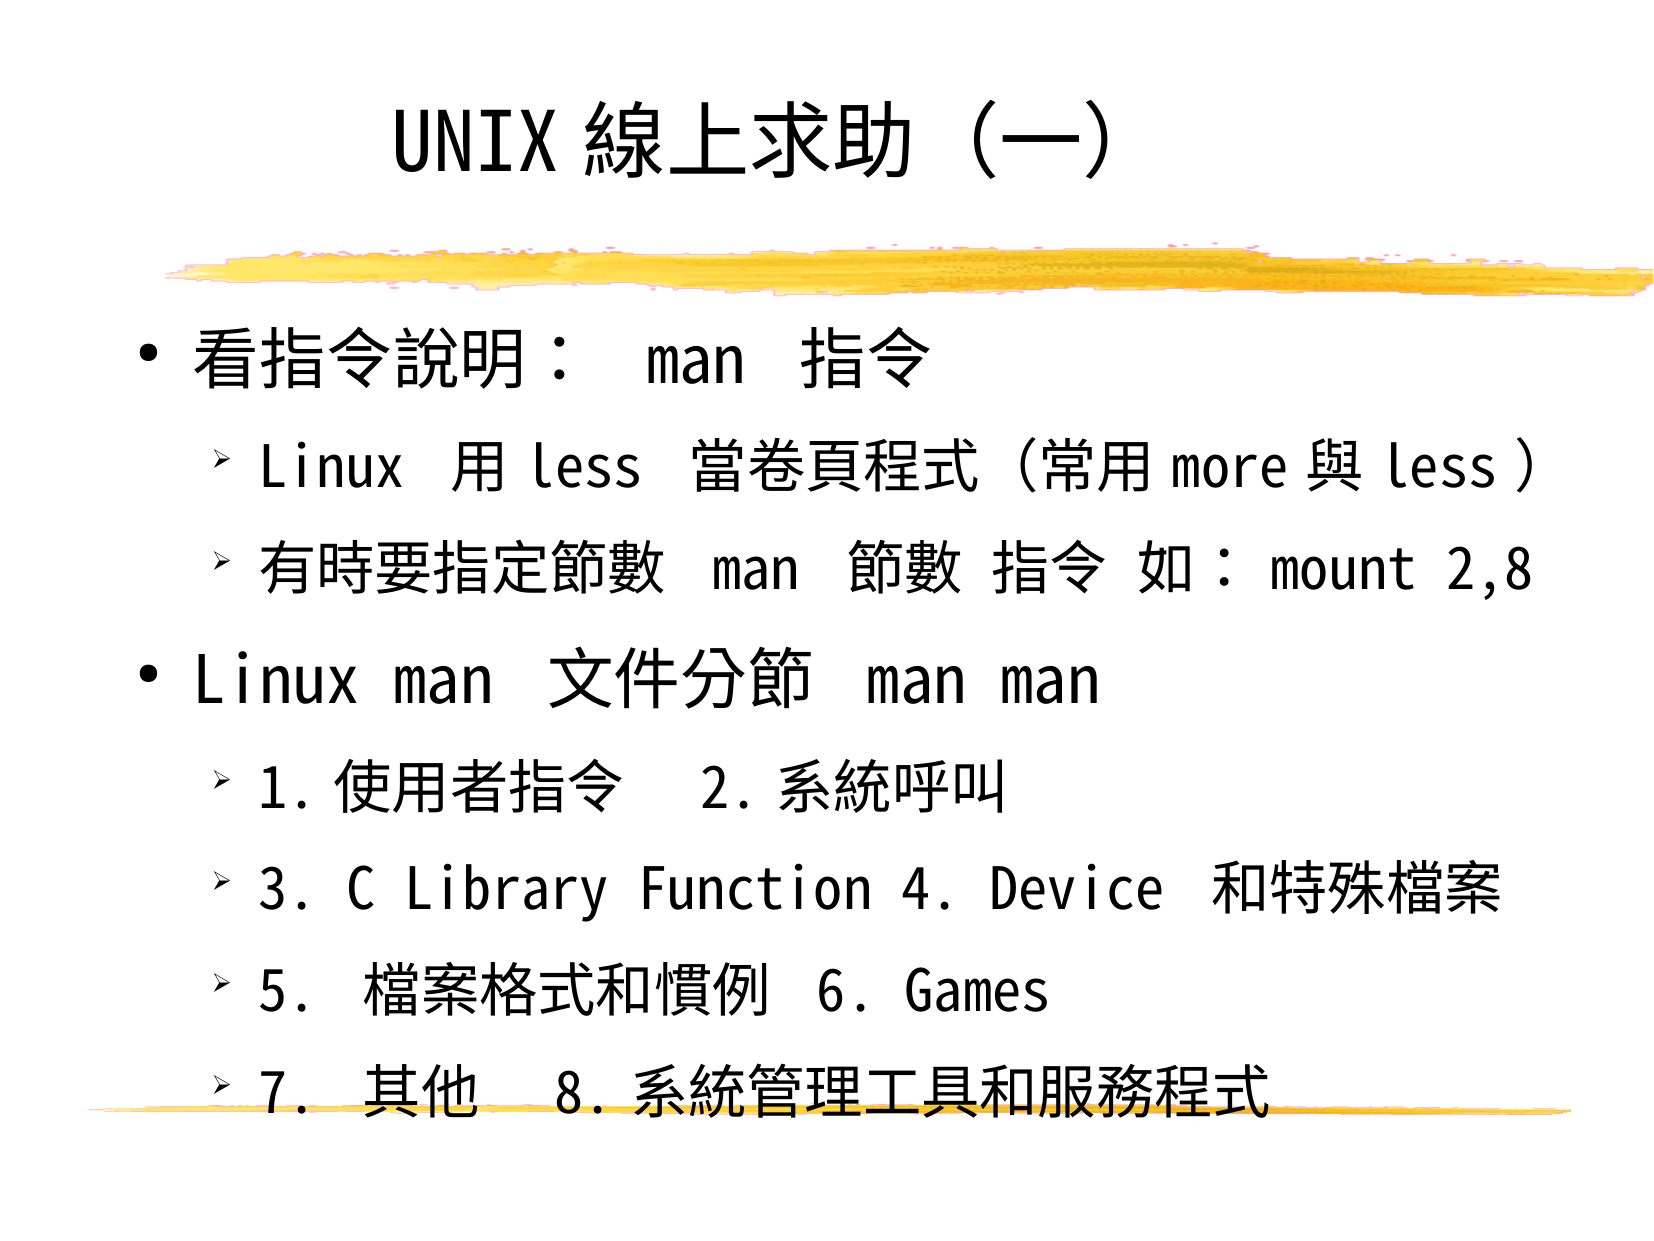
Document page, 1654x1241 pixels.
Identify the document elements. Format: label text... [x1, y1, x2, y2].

picture [763, 1102, 940, 1117]
picture [1112, 1102, 1130, 1117]
picture [1145, 1102, 1166, 1117]
picture [1171, 1102, 1257, 1117]
picture [435, 1102, 448, 1117]
picture [1014, 1102, 1027, 1106]
picture [763, 1107, 791, 1112]
picture [1070, 1102, 1079, 1114]
picture [165, 237, 1654, 308]
picture [714, 1102, 732, 1117]
picture [1084, 1102, 1109, 1117]
picture [929, 1105, 972, 1117]
picture [1074, 1110, 1089, 1117]
picture [733, 1102, 758, 1117]
picture [660, 1102, 718, 1117]
picture [1254, 1102, 1571, 1117]
title UNIX線上求助（一） [76, 28, 1482, 236]
list 看指令說明： man 指令 Linux 用less 當卷頁程式（常用more與less） 有時要指定節數 man 節數 指令 如：mount 2,8 Linux man 文件分節 man man 1.使用者指令 2.系統呼叫 3. C Library Function 4. Device 和特殊檔案 5. 檔案格式和慣例 6. Games 7. 其他 8.系統管理工具和服務程式 [136, 300, 1594, 1045]
picture [998, 1102, 1042, 1117]
picture [562, 1102, 575, 1110]
picture [1043, 1102, 1056, 1117]
picture [1123, 1102, 1145, 1117]
picture [448, 1102, 657, 1117]
picture [1059, 1102, 1065, 1117]
picture [82, 1102, 430, 1117]
picture [960, 1102, 993, 1117]
